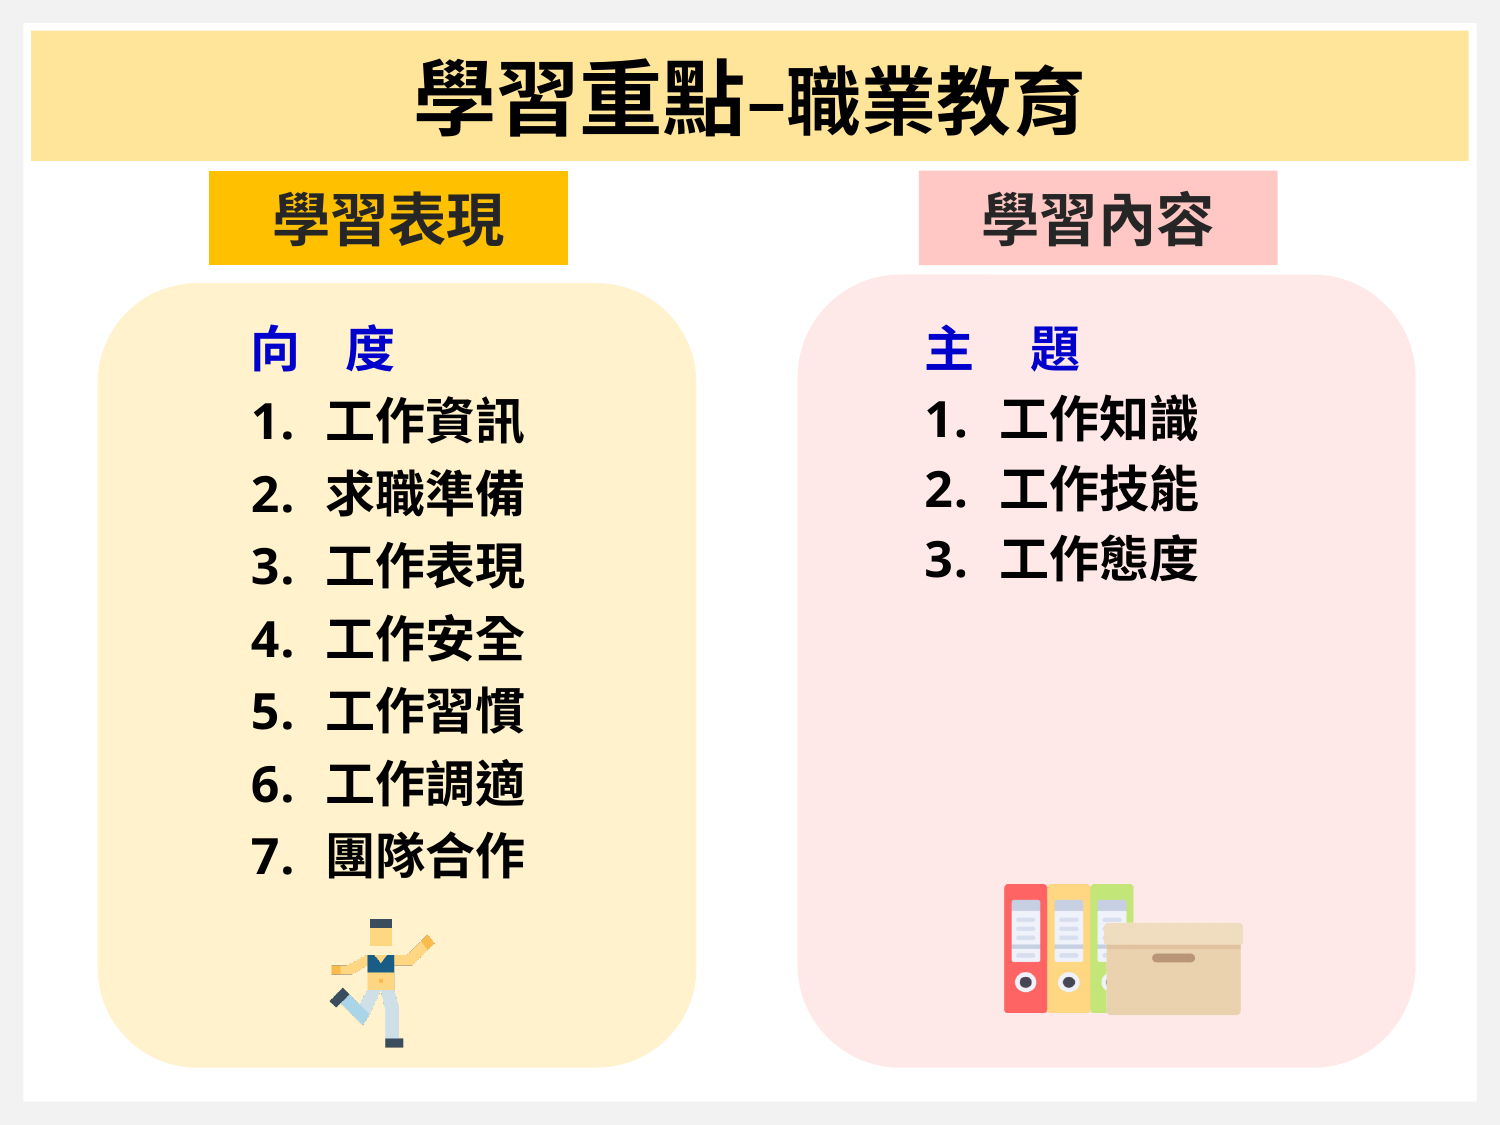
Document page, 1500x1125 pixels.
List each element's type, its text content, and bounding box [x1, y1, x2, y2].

picture [999, 884, 1243, 1033]
picture [309, 912, 452, 1055]
text_box 主 題 工作知識 工作技能 工作態度 [909, 310, 1243, 595]
text_box 學習內容 [919, 171, 1278, 265]
text_box [797, 274, 1416, 1068]
text_box 學習表現 [209, 171, 568, 265]
text_box 學習重點–職業教育 [31, 30, 1469, 161]
text_box [97, 283, 697, 1068]
text_box 向 度 工作資訊 求職準備 工作表現 工作安全 工作習慣 工作調適 團隊合作 [236, 309, 541, 893]
